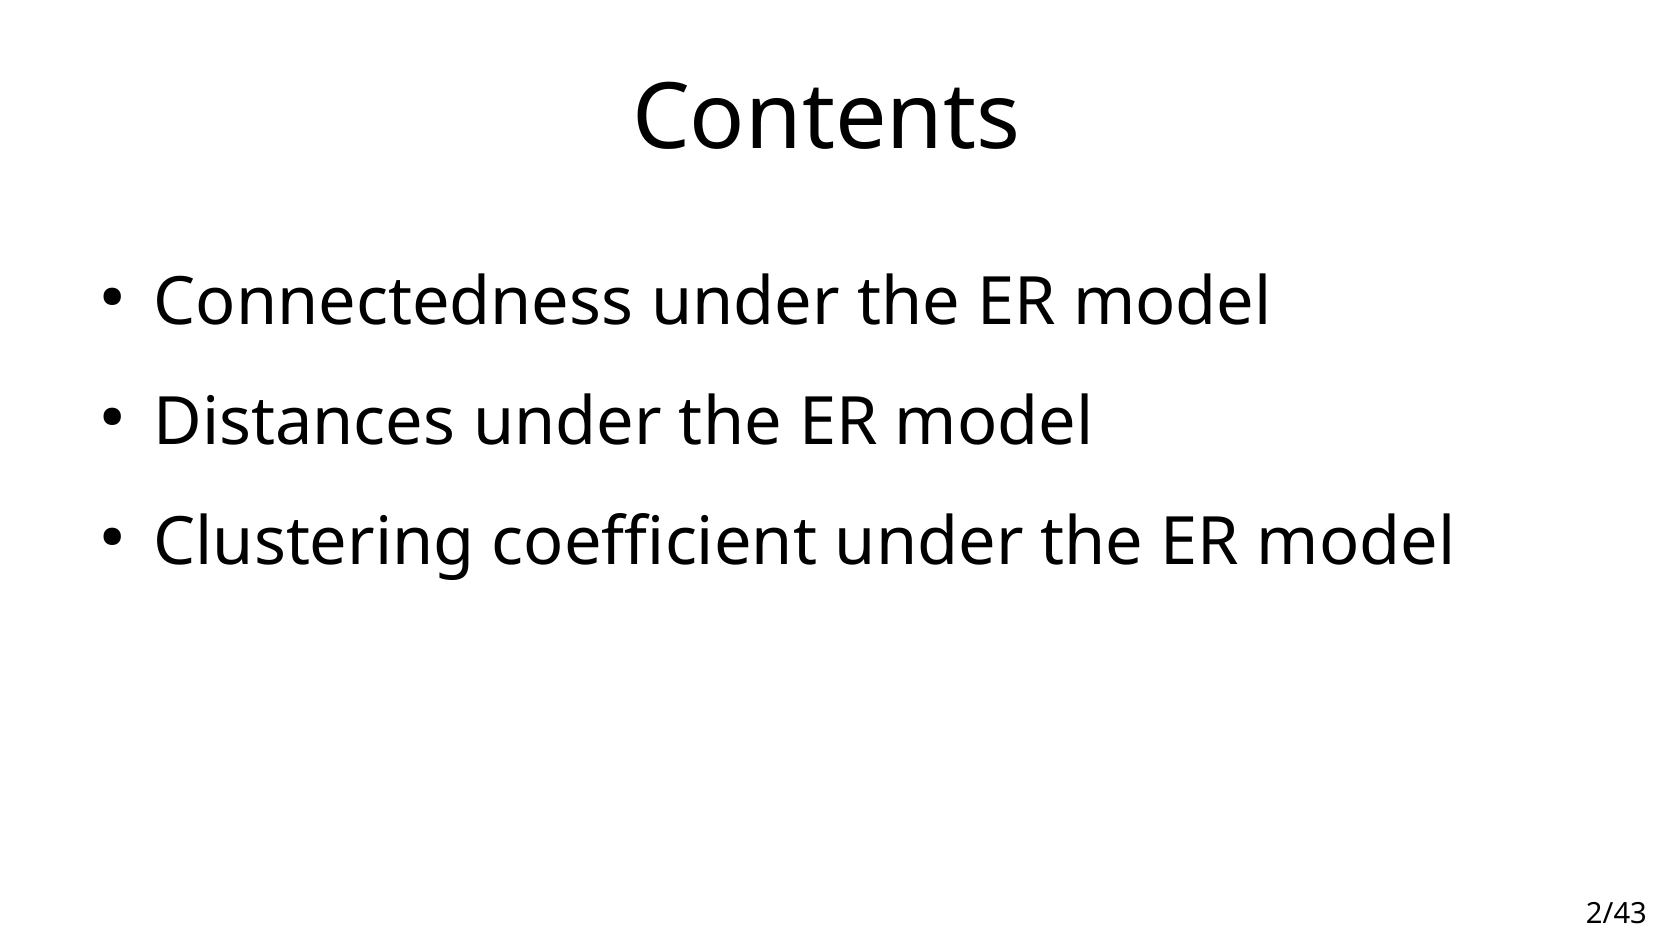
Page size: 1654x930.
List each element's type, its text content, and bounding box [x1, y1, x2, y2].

list Connectedness under the ER model Distances under the ER model Clustering coefficient under the ER model [82, 252, 1571, 793]
title Contents [82, 1, 1571, 225]
